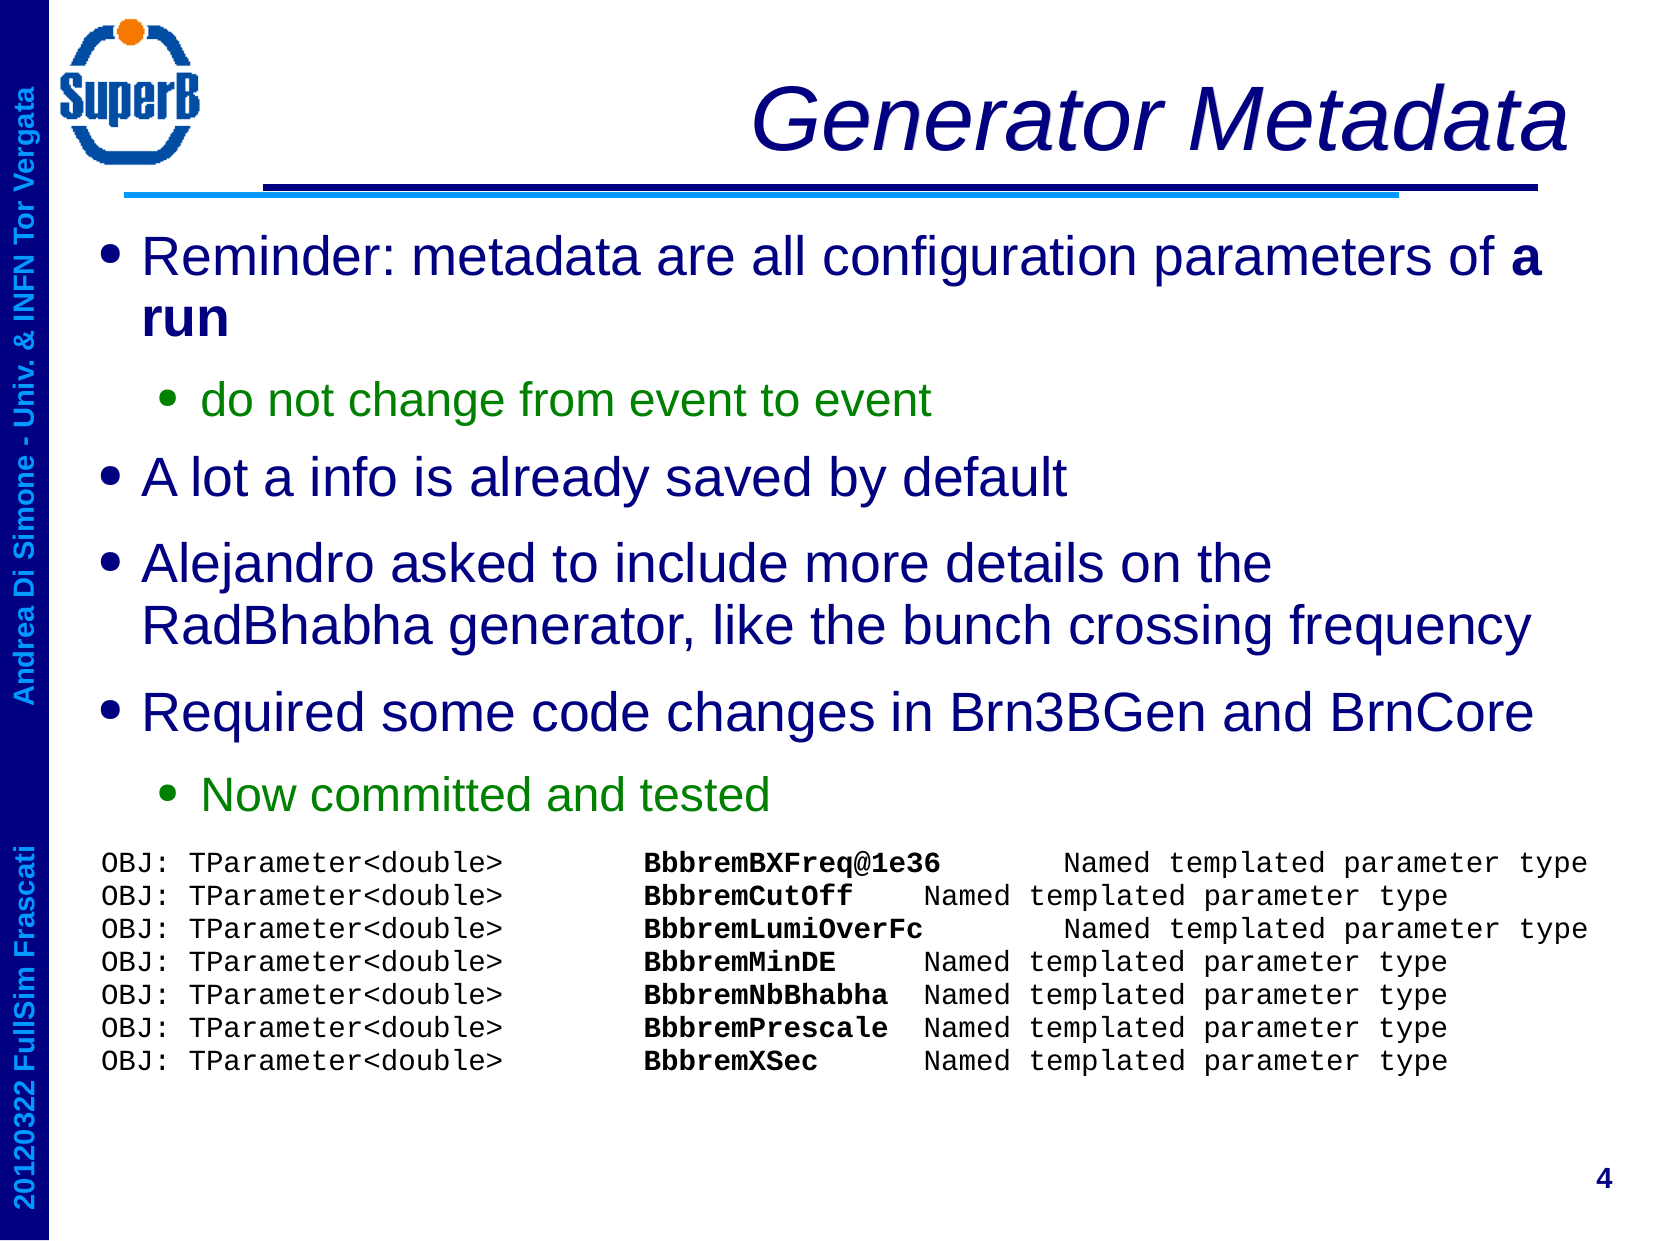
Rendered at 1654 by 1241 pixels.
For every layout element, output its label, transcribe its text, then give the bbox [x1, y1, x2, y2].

text_box OBJ: TParameter<double> BbbremBXFreq@1e36 Named templated parameter type OBJ: TParameter<double> BbbremCutOff Named templated parameter type OBJ: TParameter<double> BbbremLumiOverFc Named templated parameter type OBJ: TParameter<double> BbbremMinDE Named templated parameter type OBJ: TParameter<double> BbbremNbBhabha Named templated parameter type OBJ: TParameter<double> BbbremPrescale Named templated parameter type OBJ: TParameter<double> BbbremXSec Named templated parameter type [68, 840, 1651, 1150]
list Reminder: metadata are all configuration parameters of a run do not change from event to event A lot a info is already saved by default Alejandro asked to include more details on the RadBhabha generator, like the bunch crossing frequency Required some code changes in Brn3BGen and BrnCore Now committed and tested [82, 225, 1571, 840]
picture [51, 16, 208, 170]
title Generator Metadata [82, 49, 1571, 188]
